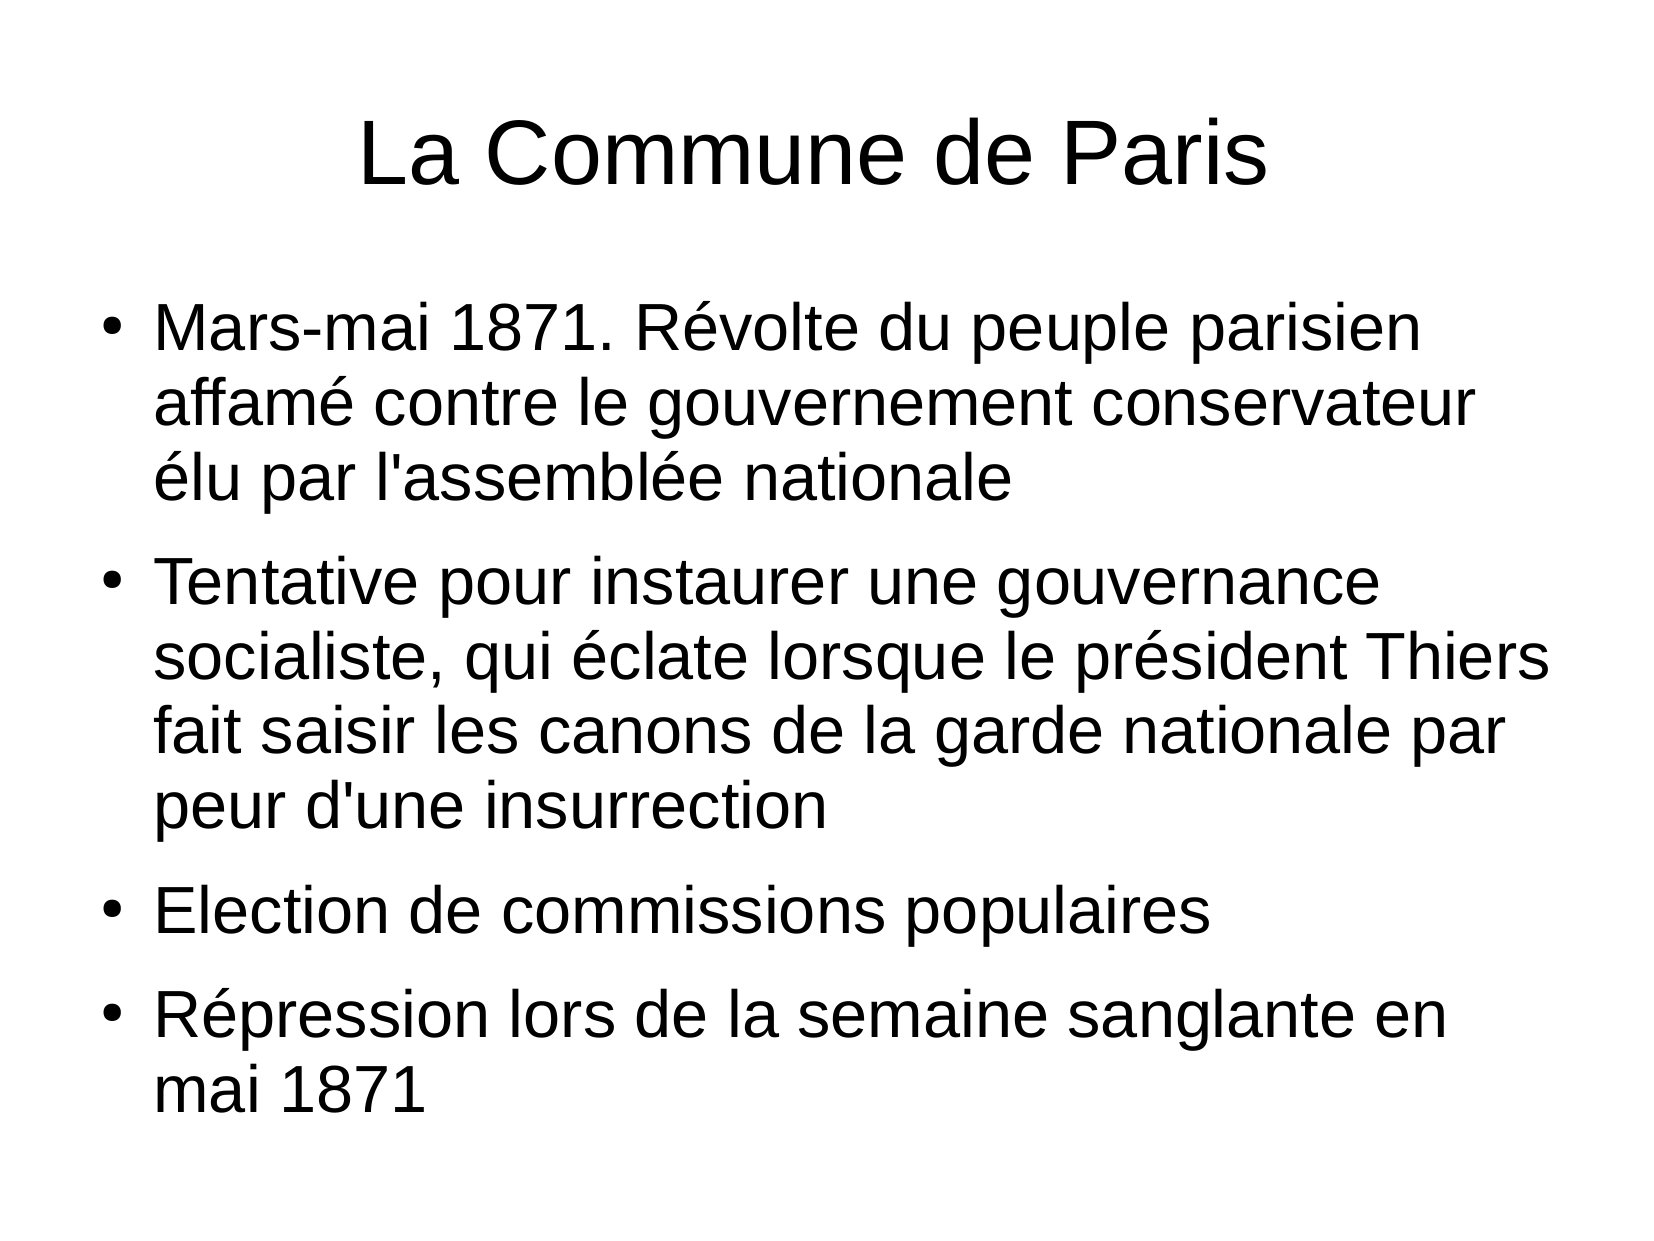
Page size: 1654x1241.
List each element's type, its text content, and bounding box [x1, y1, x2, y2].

list Mars-mai 1871. Révolte du peuple parisien affamé contre le gouvernement conservateur élu par l'assemblée nationale Tentative pour instaurer une gouvernance socialiste, qui éclate lorsque le président Thiers fait saisir les canons de la garde nationale par peur d'une insurrection Election de commissions populaires Répression lors de la semaine sanglante en mai 1871 [82, 290, 1571, 1127]
title La Commune de Paris [82, 49, 1571, 257]
